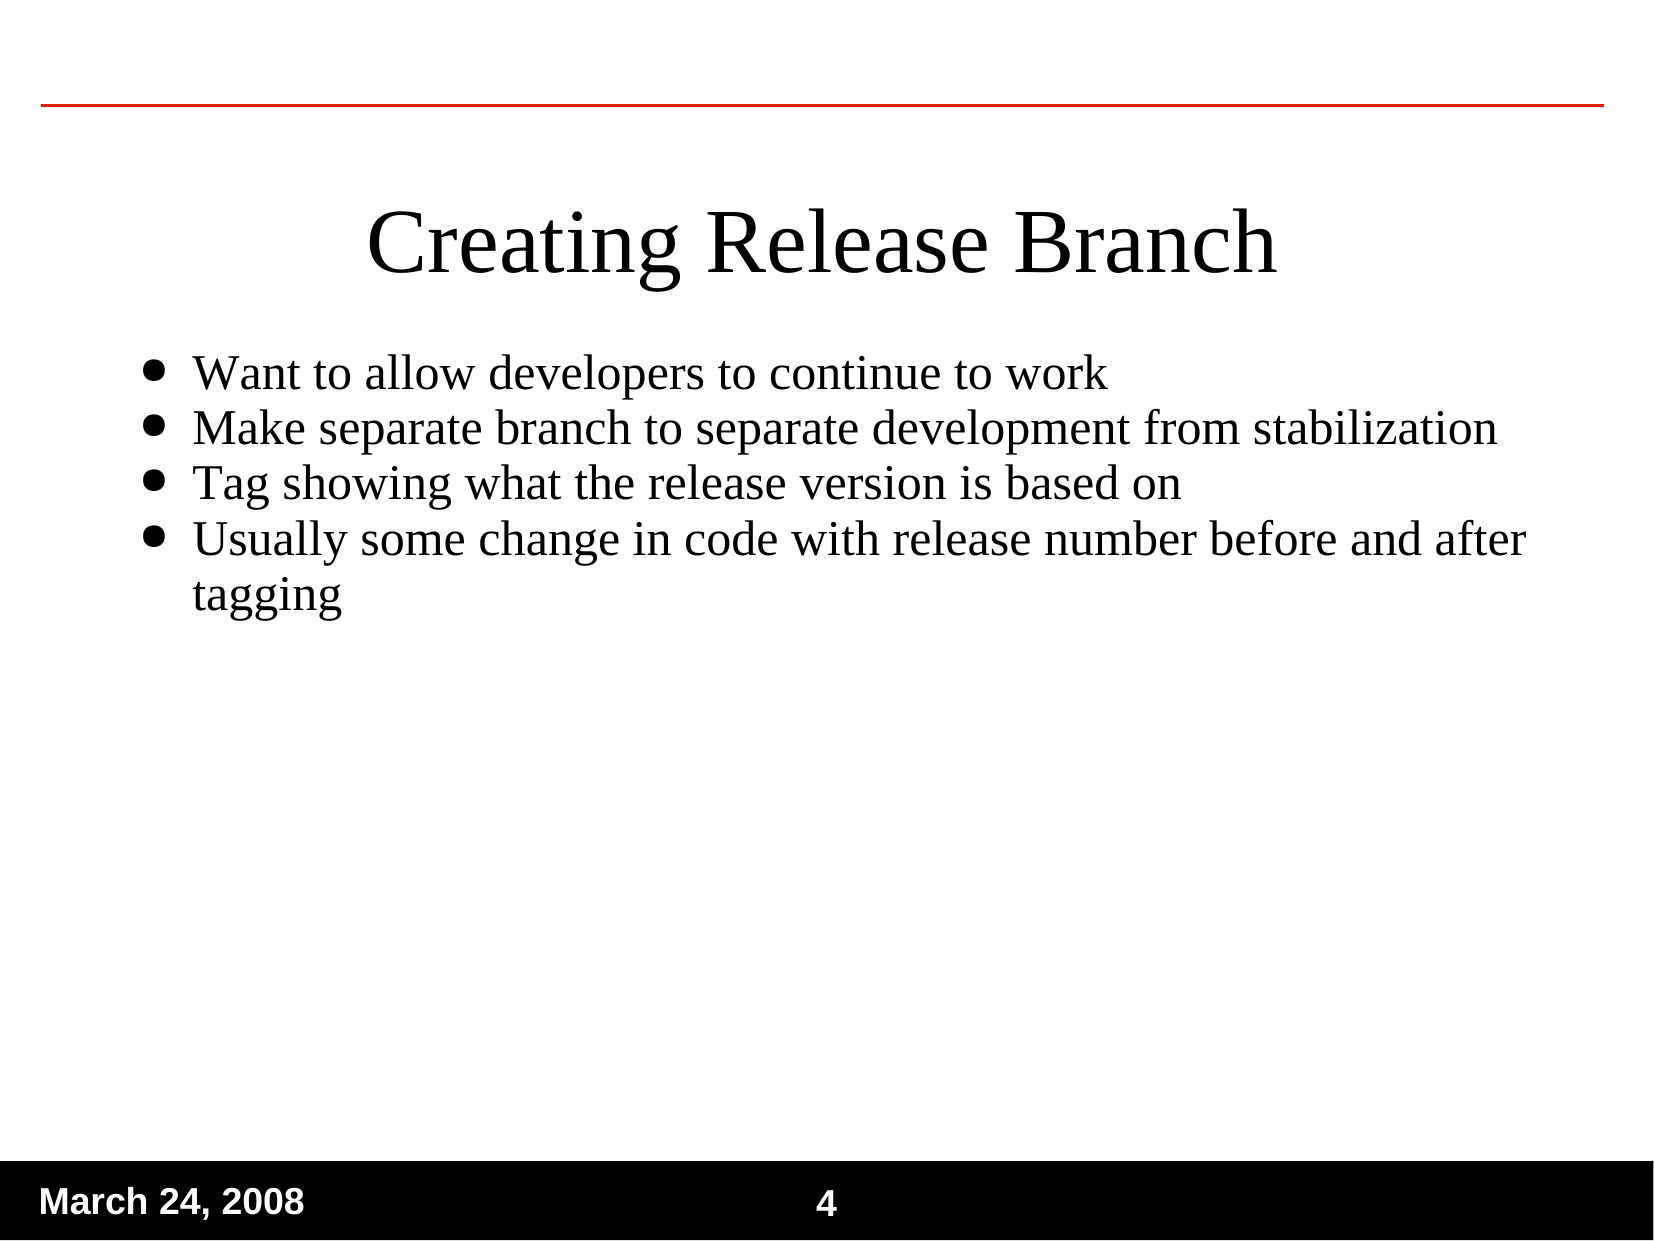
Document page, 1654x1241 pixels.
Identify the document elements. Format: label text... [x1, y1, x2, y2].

title Creating Release Branch [117, 137, 1530, 346]
list Want to allow developers to continue to work Make separate branch to separate development from stabilization Tag showing what the release version is based on Usually some change in code with release number before and after tagging [121, 344, 1534, 1127]
